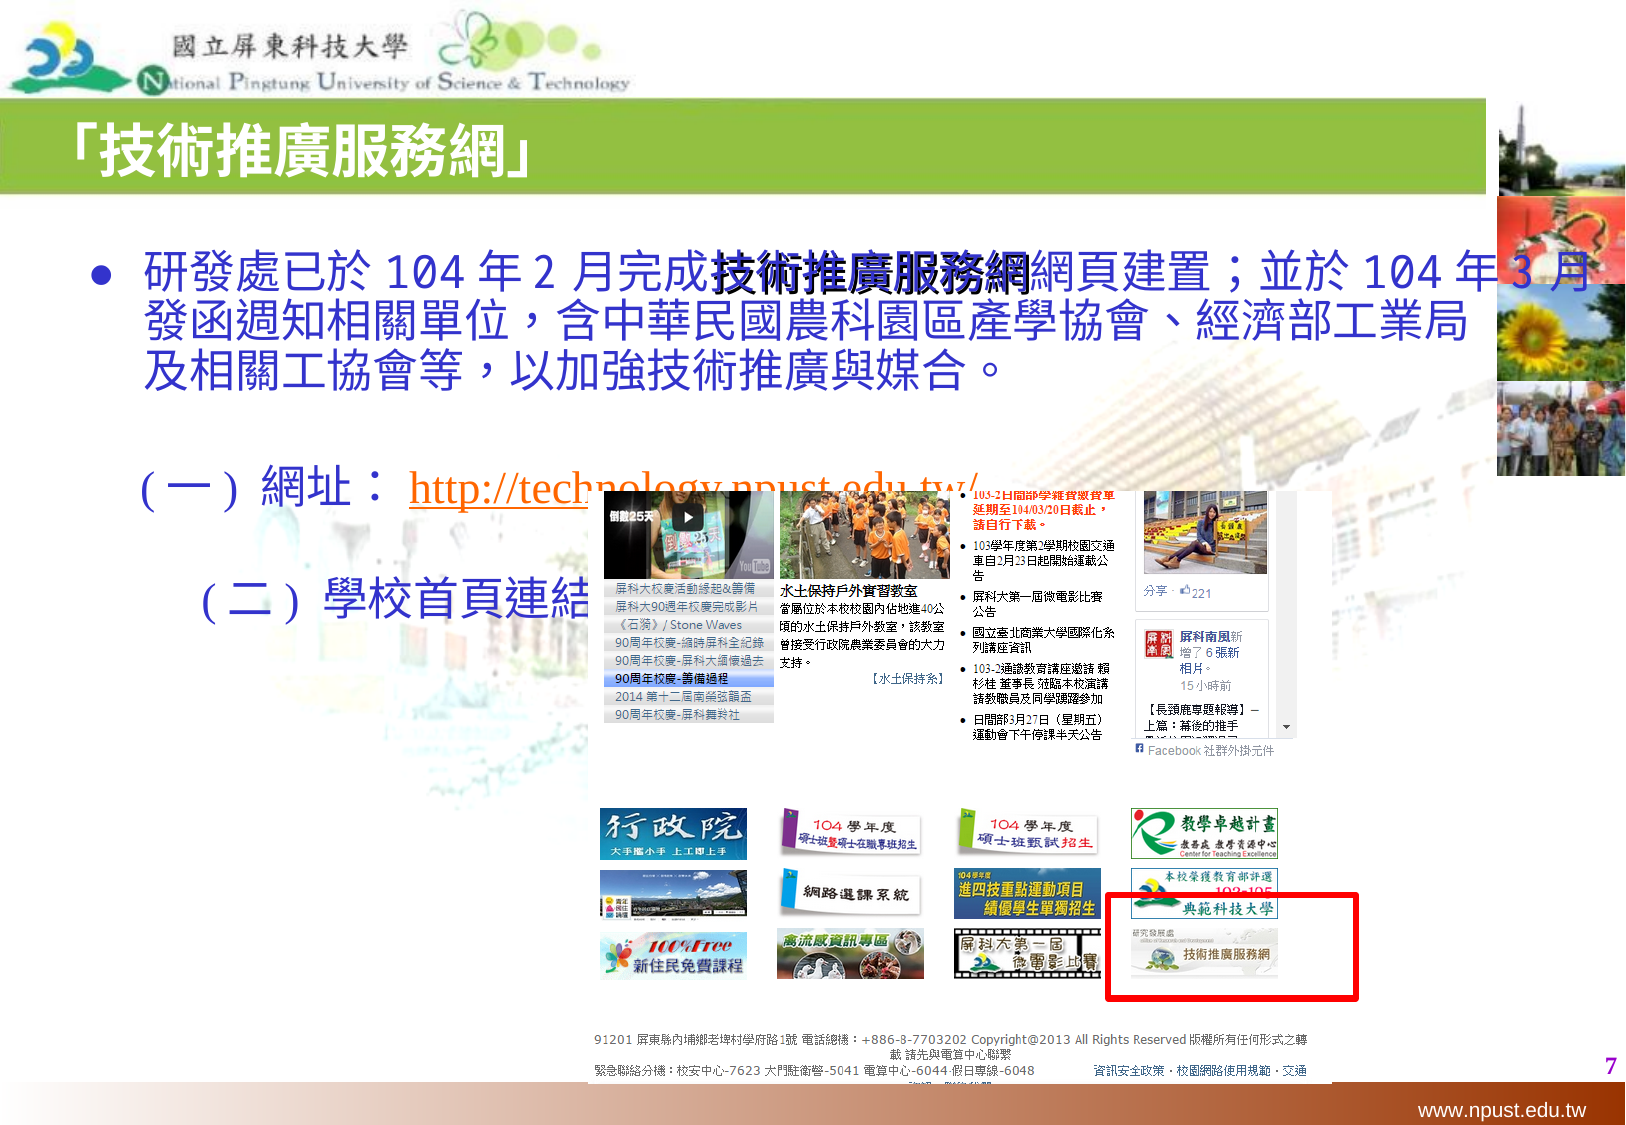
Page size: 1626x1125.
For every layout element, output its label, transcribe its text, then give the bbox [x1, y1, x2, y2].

picture [1111, 898, 1332, 995]
picture [1497, 101, 1626, 476]
picture [0, 0, 1486, 220]
title 「技術推廣服務網」 [32, 101, 1498, 197]
picture [588, 491, 1332, 1084]
list 研發處已於104年2月完成技術推廣服務網網頁建置；並於104年3月 發函週知相關單位，含中華民國農科園區產學協會、經濟部工業局 及相關工協會等，以加強技術推廣與媒合。 (一) 網址：http://technology.npust.edu.tw/ (二) 學校首頁連結： [80, 233, 1613, 1035]
